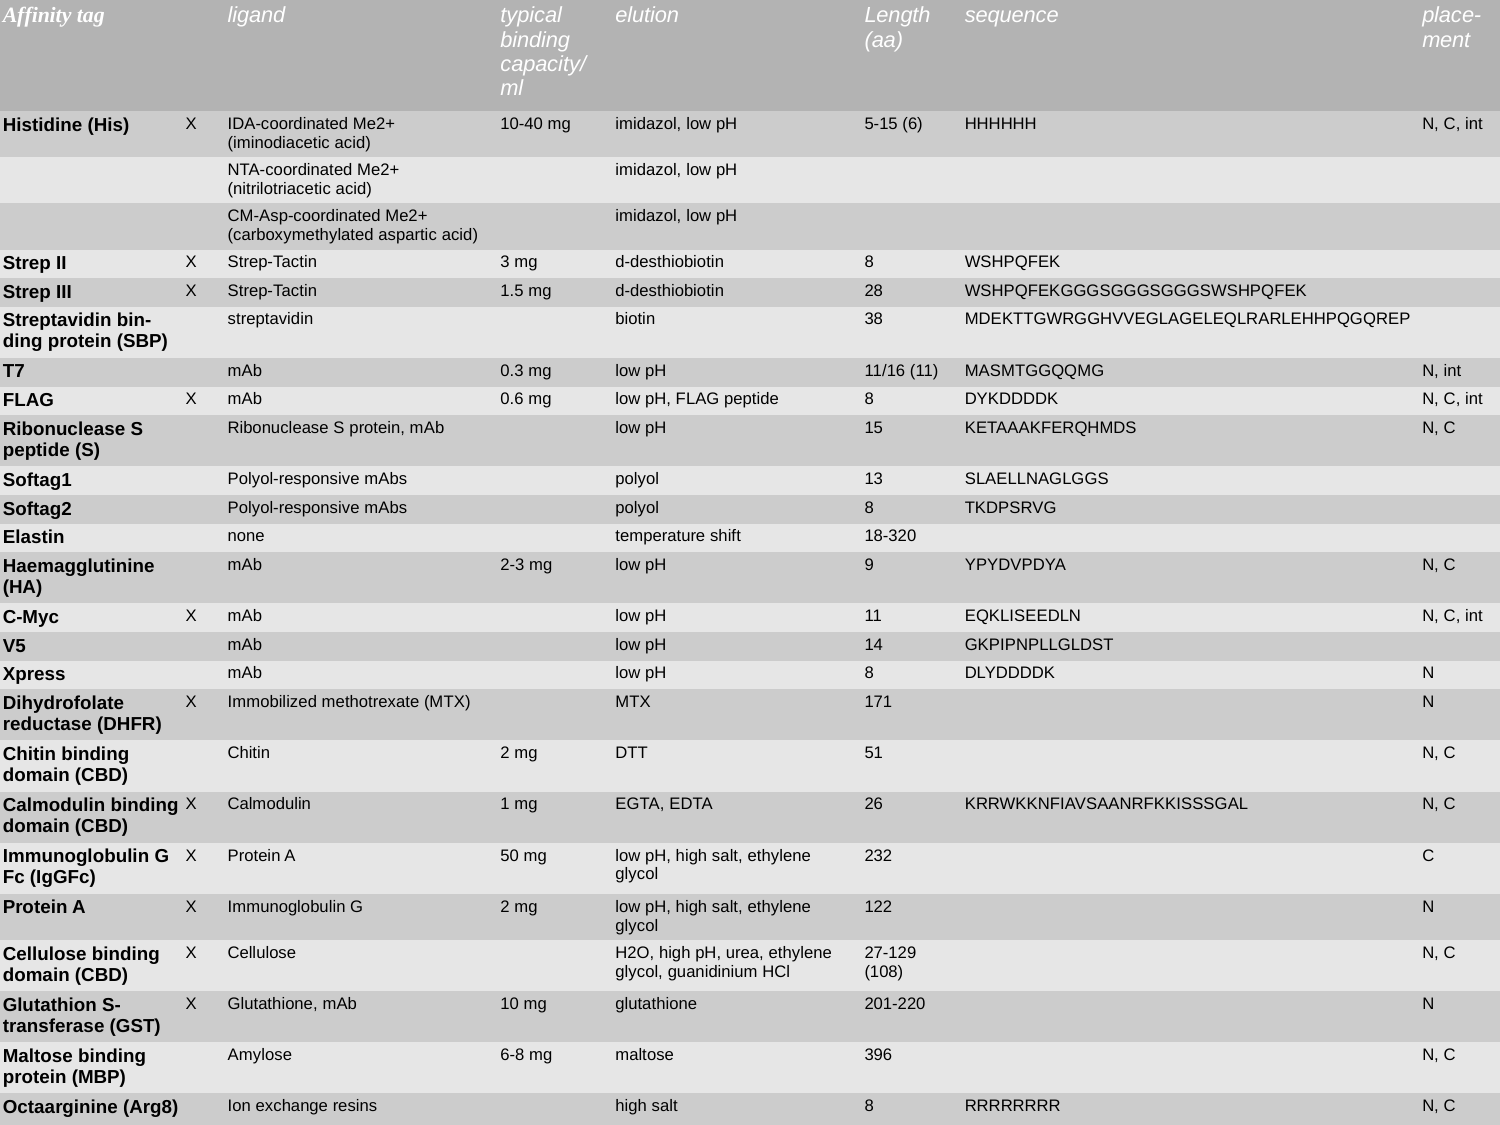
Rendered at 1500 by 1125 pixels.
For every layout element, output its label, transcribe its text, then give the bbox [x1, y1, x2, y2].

table_cell [497, 307, 612, 358]
table_cell X [183, 689, 225, 740]
table_cell H2O, high pH, urea, ethylene glycol, guanidinium HCl [612, 940, 862, 991]
table_cell polyol [612, 466, 862, 495]
table_cell Glutathione, mAb [225, 991, 497, 1042]
table_cell 2-3 mg [497, 552, 612, 603]
table_cell [497, 203, 612, 250]
table_cell Immunoglobulin G [225, 894, 497, 940]
table_cell 8 [862, 250, 962, 278]
table_cell low pH [612, 358, 862, 387]
table_cell 2 mg [497, 740, 612, 792]
table_cell Dihydrofolate reductase (DHFR) [0, 689, 183, 740]
table_cell [962, 1042, 1419, 1093]
table_cell HHHHHH [962, 111, 1419, 157]
table_cell T7 [0, 358, 183, 387]
table_header elution [612, 0, 862, 111]
table_cell [1419, 632, 1500, 661]
table_cell [183, 1042, 225, 1093]
table_cell EQKLISEEDLN [962, 603, 1419, 632]
table_cell glutathione [612, 991, 862, 1042]
table_cell YPYDVPDYA [962, 552, 1419, 603]
table_cell N, C [1419, 940, 1500, 991]
table_header Affinity tag [0, 0, 183, 111]
table_cell KETAAAKFERQHMDS [962, 415, 1419, 466]
table_cell N [1419, 689, 1500, 740]
table_cell 11/16 (11) [862, 358, 962, 387]
table_cell Calmodulin binding domain (CBD) [0, 792, 183, 843]
table_cell DTT [612, 740, 862, 792]
table_cell N, C [1419, 1042, 1500, 1093]
table_cell [497, 603, 612, 632]
table_cell 26 [862, 792, 962, 843]
table_cell TKDPSRVG [962, 495, 1419, 524]
table_cell X [183, 843, 225, 894]
table_cell Strep II [0, 250, 183, 278]
table_cell WSHPQFEK [962, 250, 1419, 278]
table_cell [183, 552, 225, 603]
table_header ligand [225, 0, 497, 111]
table_cell N, C [1419, 792, 1500, 843]
table_cell [497, 524, 612, 552]
table_cell Elastin [0, 524, 183, 552]
table_cell Chitin binding domain (CBD) [0, 740, 183, 792]
table_cell [0, 203, 183, 250]
table_cell [183, 466, 225, 495]
table_cell N, C, int [1419, 387, 1500, 415]
table_cell X [183, 940, 225, 991]
table_cell [183, 307, 225, 358]
table_cell KRRWKKNFIAVSAANRFKKISSSGAL [962, 792, 1419, 843]
table_cell imidazol, low pH [612, 111, 862, 157]
table_cell Xpress [0, 661, 183, 689]
table_cell [862, 203, 962, 250]
table_cell [497, 466, 612, 495]
table_cell [962, 991, 1419, 1042]
table_cell Ribonuclease S peptide (S) [0, 415, 183, 466]
table_cell X [183, 894, 225, 940]
table_header Length (aa) [862, 0, 962, 111]
table_cell N, C, int [1419, 111, 1500, 157]
table_cell 50 mg [497, 843, 612, 894]
table_cell [497, 415, 612, 466]
table_cell d-desthiobiotin [612, 250, 862, 278]
table_cell low pH [612, 552, 862, 603]
table_cell 8 [862, 661, 962, 689]
table_cell 13 [862, 466, 962, 495]
table_cell [1419, 278, 1500, 307]
table_cell streptavidin [225, 307, 497, 358]
table_cell [183, 1093, 225, 1125]
table_cell [1419, 250, 1500, 278]
table_cell FLAG [0, 387, 183, 415]
table_cell 3 mg [497, 250, 612, 278]
table_cell N, C [1419, 1093, 1500, 1125]
table_cell d-desthiobiotin [612, 278, 862, 307]
table_cell high salt [612, 1093, 862, 1125]
table_cell C-Myc [0, 603, 183, 632]
table_cell imidazol, low pH [612, 157, 862, 203]
table_cell [183, 524, 225, 552]
table_cell MTX [612, 689, 862, 740]
table_cell low pH [612, 661, 862, 689]
table_cell Amylose [225, 1042, 497, 1093]
table_cell [497, 689, 612, 740]
table_cell [497, 632, 612, 661]
table_cell [183, 740, 225, 792]
table_cell [497, 661, 612, 689]
table_cell IDA-coordinated Me2+ (iminodiacetic acid) [225, 111, 497, 157]
table_cell polyol [612, 495, 862, 524]
table_cell MASMTGGQQMG [962, 358, 1419, 387]
table_cell Histidine (His) [0, 111, 183, 157]
table_cell GKPIPNPLLGLDST [962, 632, 1419, 661]
table_cell [1419, 466, 1500, 495]
table_cell 0.6 mg [497, 387, 612, 415]
table_cell 6-8 mg [497, 1042, 612, 1093]
table_cell mAb [225, 552, 497, 603]
table_cell Immobilized methotrexate (MTX) [225, 689, 497, 740]
table_cell biotin [612, 307, 862, 358]
table_cell [497, 495, 612, 524]
table_cell 122 [862, 894, 962, 940]
table_cell mAb [225, 603, 497, 632]
table_cell low pH, high salt, ethylene glycol [612, 843, 862, 894]
table_cell mAb [225, 358, 497, 387]
table_cell MDEKTTGWRGGHVVEGLAGELEQLRARLEHHPQGQREP [962, 307, 1419, 358]
table_cell X [183, 250, 225, 278]
table_cell N, C [1419, 740, 1500, 792]
table_cell Cellulose binding domain (CBD) [0, 940, 183, 991]
table_cell [1419, 495, 1500, 524]
table_cell Ribonuclease S protein, mAb [225, 415, 497, 466]
table_cell 9 [862, 552, 962, 603]
table_cell Strep-Tactin [225, 278, 497, 307]
table_cell low pH, FLAG peptide [612, 387, 862, 415]
table_cell N [1419, 894, 1500, 940]
table_header [183, 0, 225, 111]
table_cell temperature shift [612, 524, 862, 552]
table_cell 0.3 mg [497, 358, 612, 387]
table_cell 8 [862, 1093, 962, 1125]
table_cell low pH [612, 603, 862, 632]
table_cell X [183, 278, 225, 307]
table_cell [497, 157, 612, 203]
table_cell Maltose binding protein (MBP) [0, 1042, 183, 1093]
table_cell [183, 203, 225, 250]
table_cell Protein A [225, 843, 497, 894]
table_cell N, C [1419, 415, 1500, 466]
table_cell 10-40 mg [497, 111, 612, 157]
table_cell X [183, 792, 225, 843]
table_header place-ment [1419, 0, 1500, 111]
table_cell 1.5 mg [497, 278, 612, 307]
table_cell [962, 203, 1419, 250]
table_cell Polyol-responsive mAbs [225, 495, 497, 524]
table_cell Softag1 [0, 466, 183, 495]
table_cell 51 [862, 740, 962, 792]
table_cell mAb [225, 387, 497, 415]
table_cell 8 [862, 387, 962, 415]
table_cell 14 [862, 632, 962, 661]
table_cell mAb [225, 632, 497, 661]
table_cell [1419, 307, 1500, 358]
table_cell Octaarginine (Arg8) [0, 1093, 183, 1125]
table_cell Glutathion S-transferase (GST) [0, 991, 183, 1042]
table_cell X [183, 991, 225, 1042]
table_cell Strep-Tactin [225, 250, 497, 278]
table_cell [0, 157, 183, 203]
table_cell 2 mg [497, 894, 612, 940]
table_cell 18-320 [862, 524, 962, 552]
table_cell N, C [1419, 552, 1500, 603]
table_cell [497, 940, 612, 991]
table_cell Streptavidin bin-ding protein (SBP) [0, 307, 183, 358]
table_cell [962, 524, 1419, 552]
table_cell SLAELLNAGLGGS [962, 466, 1419, 495]
table_cell 28 [862, 278, 962, 307]
table_cell mAb [225, 661, 497, 689]
table_cell [183, 157, 225, 203]
table_header typical binding capacity/ ml [497, 0, 612, 111]
table_cell V5 [0, 632, 183, 661]
table_cell [183, 495, 225, 524]
table_cell [497, 1093, 612, 1125]
table_cell 396 [862, 1042, 962, 1093]
table_cell [962, 157, 1419, 203]
table_cell N, int [1419, 358, 1500, 387]
table_cell 5-15 (6) [862, 111, 962, 157]
table_cell [1419, 203, 1500, 250]
table_cell Strep III [0, 278, 183, 307]
table_cell [183, 661, 225, 689]
table_cell none [225, 524, 497, 552]
table_cell [962, 843, 1419, 894]
table_cell Polyol-responsive mAbs [225, 466, 497, 495]
table_cell maltose [612, 1042, 862, 1093]
table_cell RRRRRRRR [962, 1093, 1419, 1125]
table_cell 171 [862, 689, 962, 740]
table_cell X [183, 603, 225, 632]
table_cell low pH, high salt, ethylene glycol [612, 894, 862, 940]
table_cell Haemagglutinine (HA) [0, 552, 183, 603]
table_cell 10 mg [497, 991, 612, 1042]
table_cell 11 [862, 603, 962, 632]
table_cell X [183, 111, 225, 157]
table_cell Chitin [225, 740, 497, 792]
table_header sequence [962, 0, 1419, 111]
table_cell EGTA, EDTA [612, 792, 862, 843]
table_cell [1419, 157, 1500, 203]
table_cell low pH [612, 632, 862, 661]
table_cell [962, 689, 1419, 740]
table_cell N, C, int [1419, 603, 1500, 632]
table_cell 8 [862, 495, 962, 524]
table_cell [962, 894, 1419, 940]
table_cell C [1419, 843, 1500, 894]
table_cell WSHPQFEKGGGSGGGSGGGSWSHPQFEK [962, 278, 1419, 307]
table_cell N [1419, 991, 1500, 1042]
table_cell [862, 157, 962, 203]
table_cell [183, 415, 225, 466]
table_cell 1 mg [497, 792, 612, 843]
table_cell CM-Asp-coordinated Me2+ (carboxymethylated aspartic acid) [225, 203, 497, 250]
table_cell 15 [862, 415, 962, 466]
table_cell low pH [612, 415, 862, 466]
table_cell Protein A [0, 894, 183, 940]
table_cell [1419, 524, 1500, 552]
table_cell Calmodulin [225, 792, 497, 843]
table_cell N [1419, 661, 1500, 689]
table_cell [962, 940, 1419, 991]
table_cell Softag2 [0, 495, 183, 524]
table_cell DLYDDDDK [962, 661, 1419, 689]
table_cell 232 [862, 843, 962, 894]
table_cell Immunoglobulin G Fc (IgGFc) [0, 843, 183, 894]
table_cell [962, 740, 1419, 792]
table_cell 201-220 [862, 991, 962, 1042]
table_cell imidazol, low pH [612, 203, 862, 250]
table_cell [183, 358, 225, 387]
table_cell Cellulose [225, 940, 497, 991]
table_cell NTA-coordinated Me2+ (nitrilotriacetic acid) [225, 157, 497, 203]
table_cell [183, 632, 225, 661]
table_cell Ion exchange resins [225, 1093, 497, 1125]
table_cell X [183, 387, 225, 415]
table_cell DYKDDDDK [962, 387, 1419, 415]
table_cell 38 [862, 307, 962, 358]
table_cell 27-129 (108) [862, 940, 962, 991]
